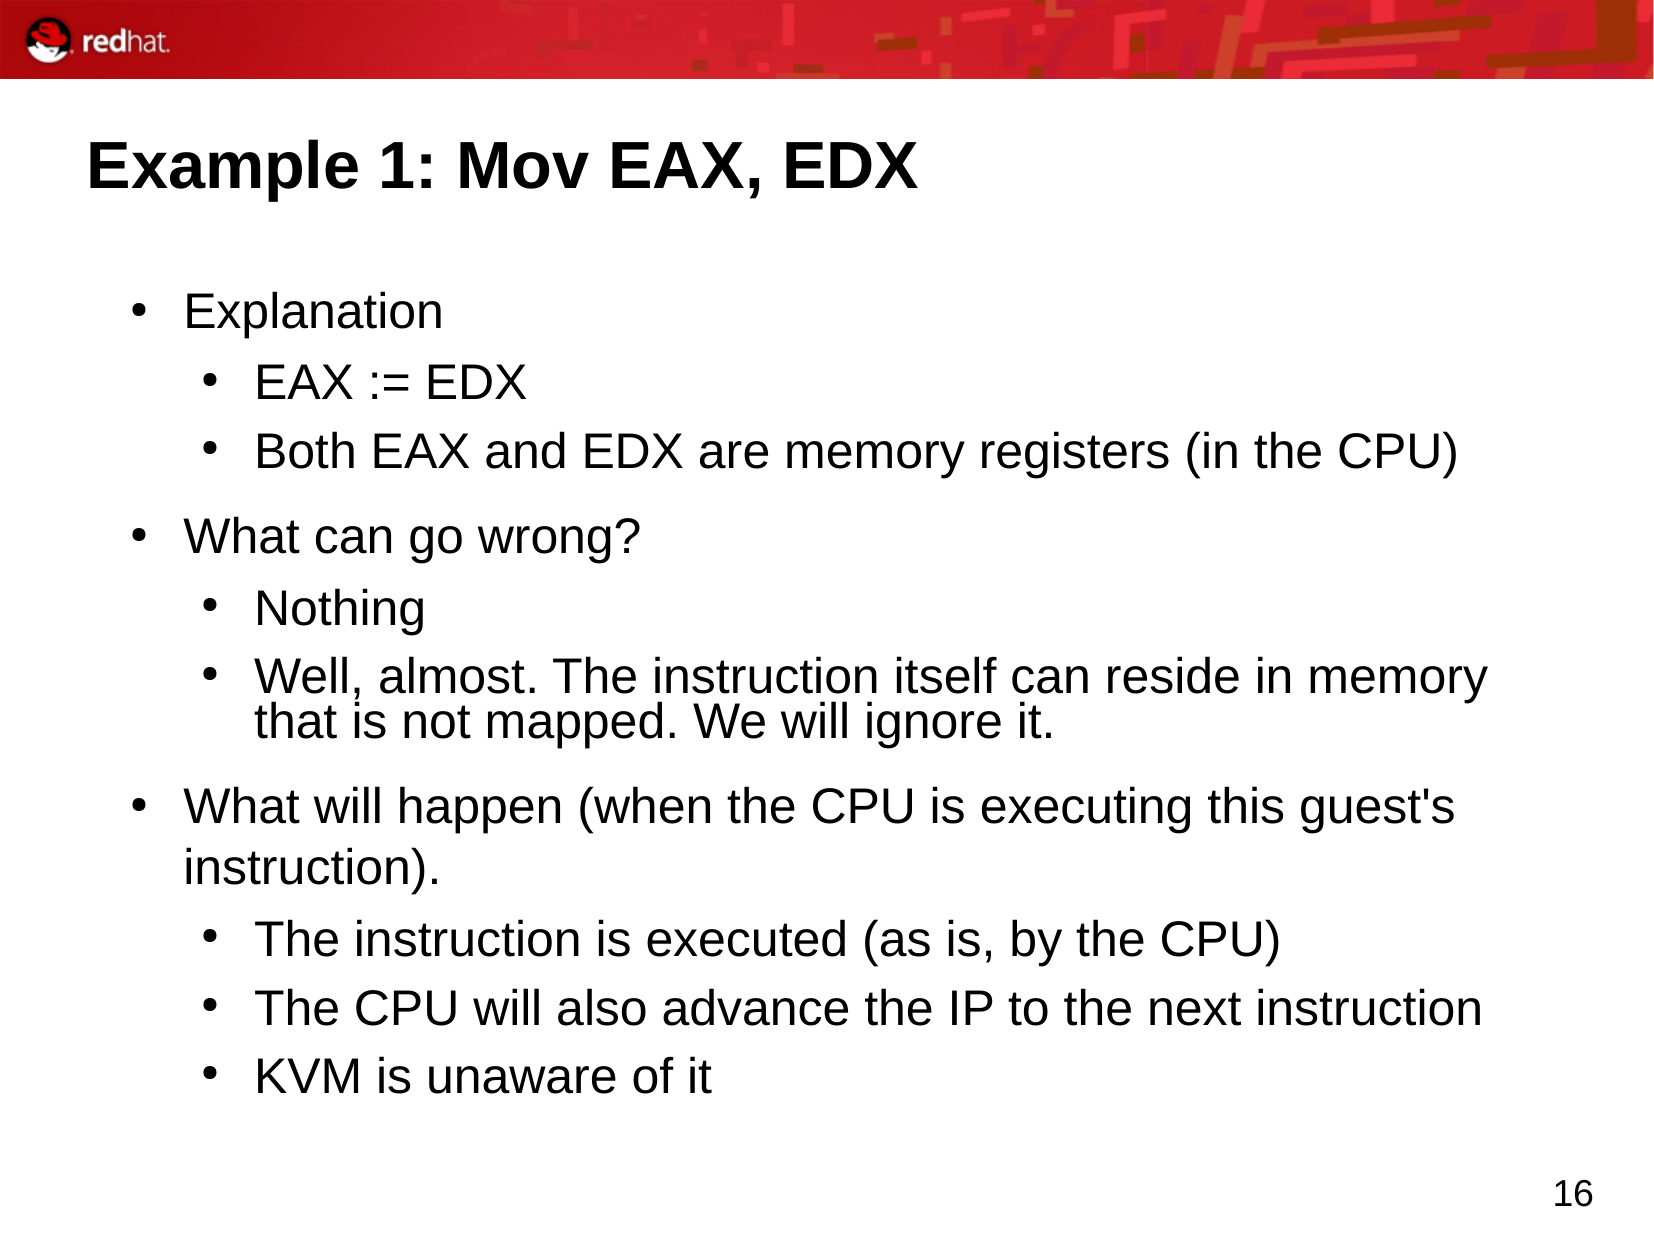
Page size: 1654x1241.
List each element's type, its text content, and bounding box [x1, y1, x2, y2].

list Explanation EAX := EDX Both EAX and EDX are memory registers (in the CPU) What can go wrong? Nothing Well, almost. The instruction itself can reside in memory that is not mapped. We will ignore it. What will happen (when the CPU is executing this guest's instruction). The instruction is executed (as is, by the CPU) The CPU will also advance the IP to the next instruction KVM is unaware of it [112, 277, 1538, 1169]
picture [0, 0, 1654, 79]
title Example 1: Mov EAX, EDX [86, 93, 1576, 244]
